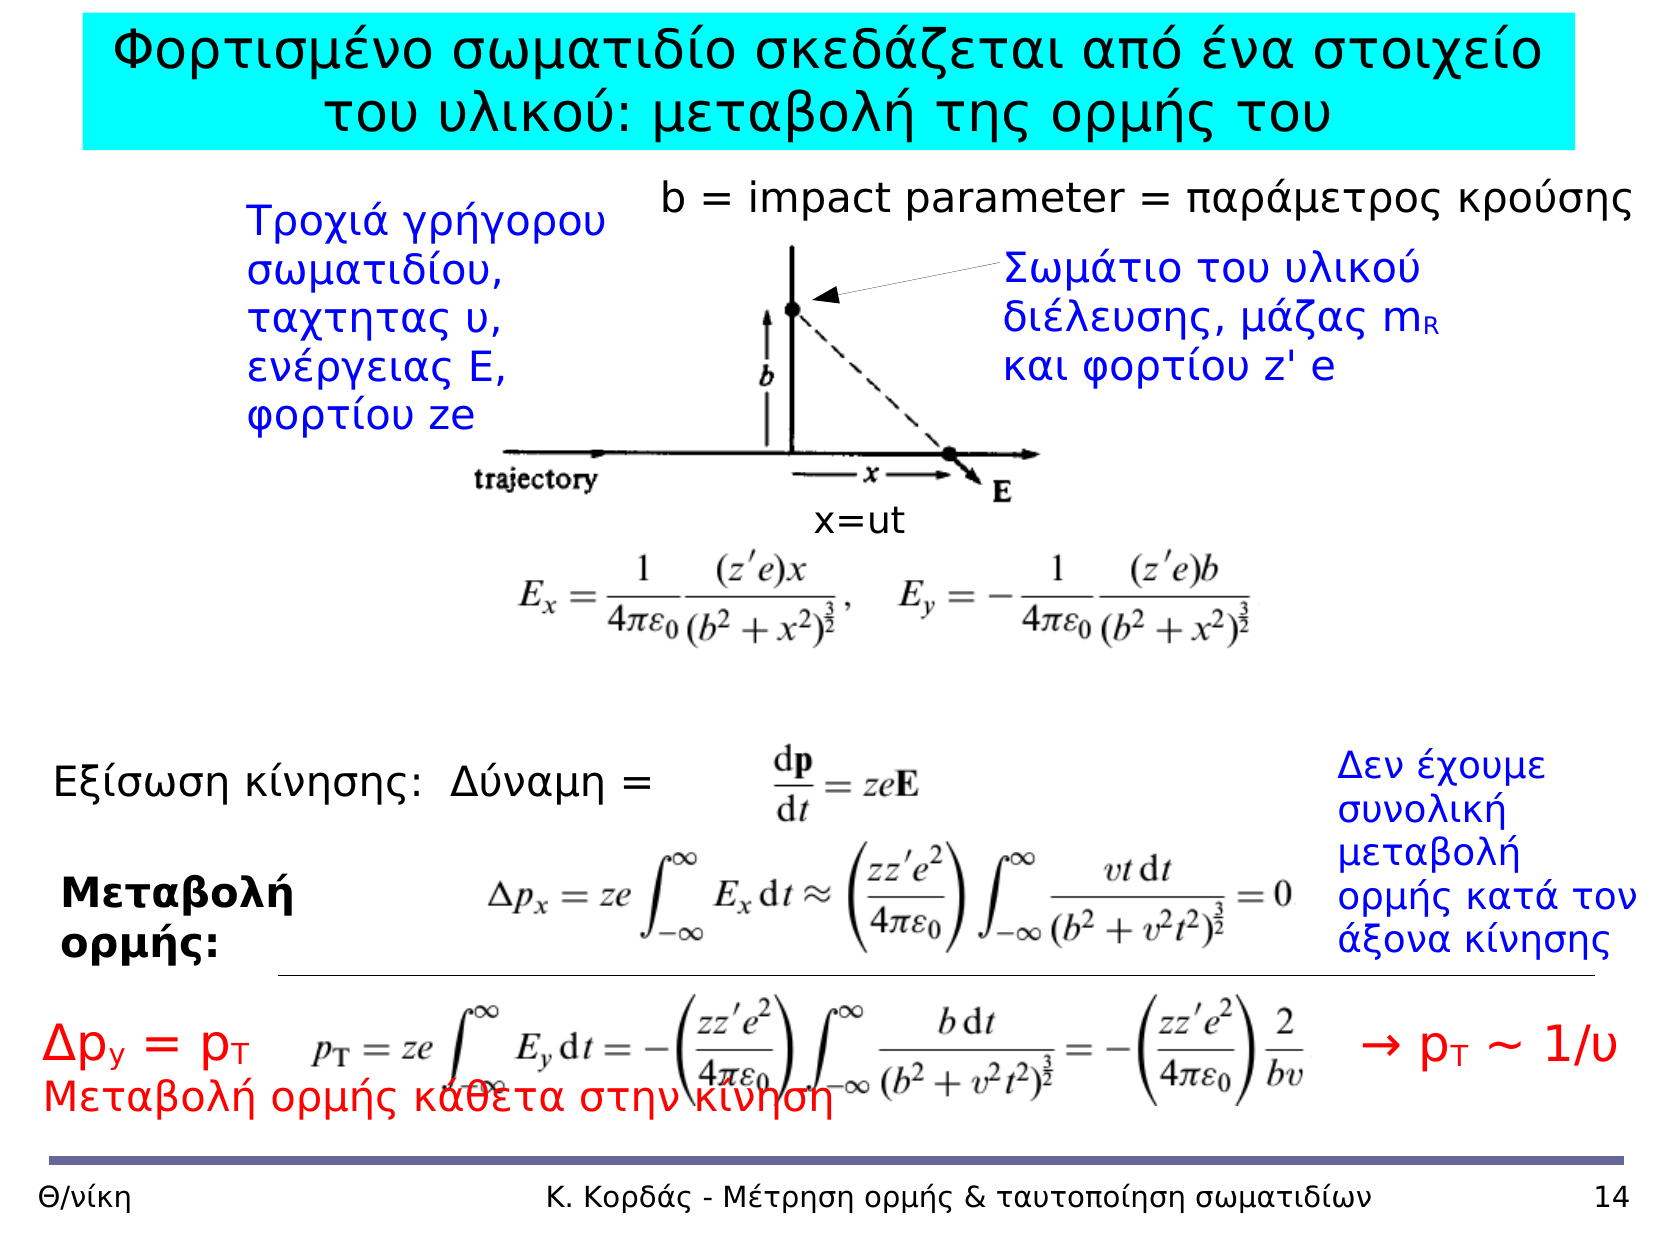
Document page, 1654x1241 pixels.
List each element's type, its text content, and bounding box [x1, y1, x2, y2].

text_box x=ut [798, 490, 921, 535]
picture [497, 535, 1260, 667]
text_box Δεν έχουμε συνολική μεταβολή ορμής κατά τον άξονα κίνησης [1322, 736, 1654, 972]
picture [442, 236, 1061, 508]
text_box b = impact parameter = παράμετρος κρούσης [645, 166, 1651, 231]
text_box Μεταβολή ορμής: [42, 854, 480, 977]
text_box → pT ~ 1/υ [1346, 1008, 1635, 1098]
text_box Σωμάτιο του υλικού διέλευσης, μάζας mR και φορτίου z' e [987, 236, 1455, 440]
picture [473, 730, 1296, 964]
picture [303, 982, 1312, 1106]
title Φορτισμένο σωματιδίο σκεδάζεται από ένα στοιχείο του υλικού: μεταβολή της ορμής του [82, 12, 1576, 151]
text_box Εξίσωση κίνησης: Δύναμη = [37, 750, 671, 814]
text_box Τροχιά γρήγορου σωματιδίου, ταχτητας υ, ενέργειας Ε, φορτίου ze [231, 189, 623, 450]
text_box Δpy = pT Μεταβολή ορμής κάθετα στην κίνηση [27, 1006, 851, 1145]
